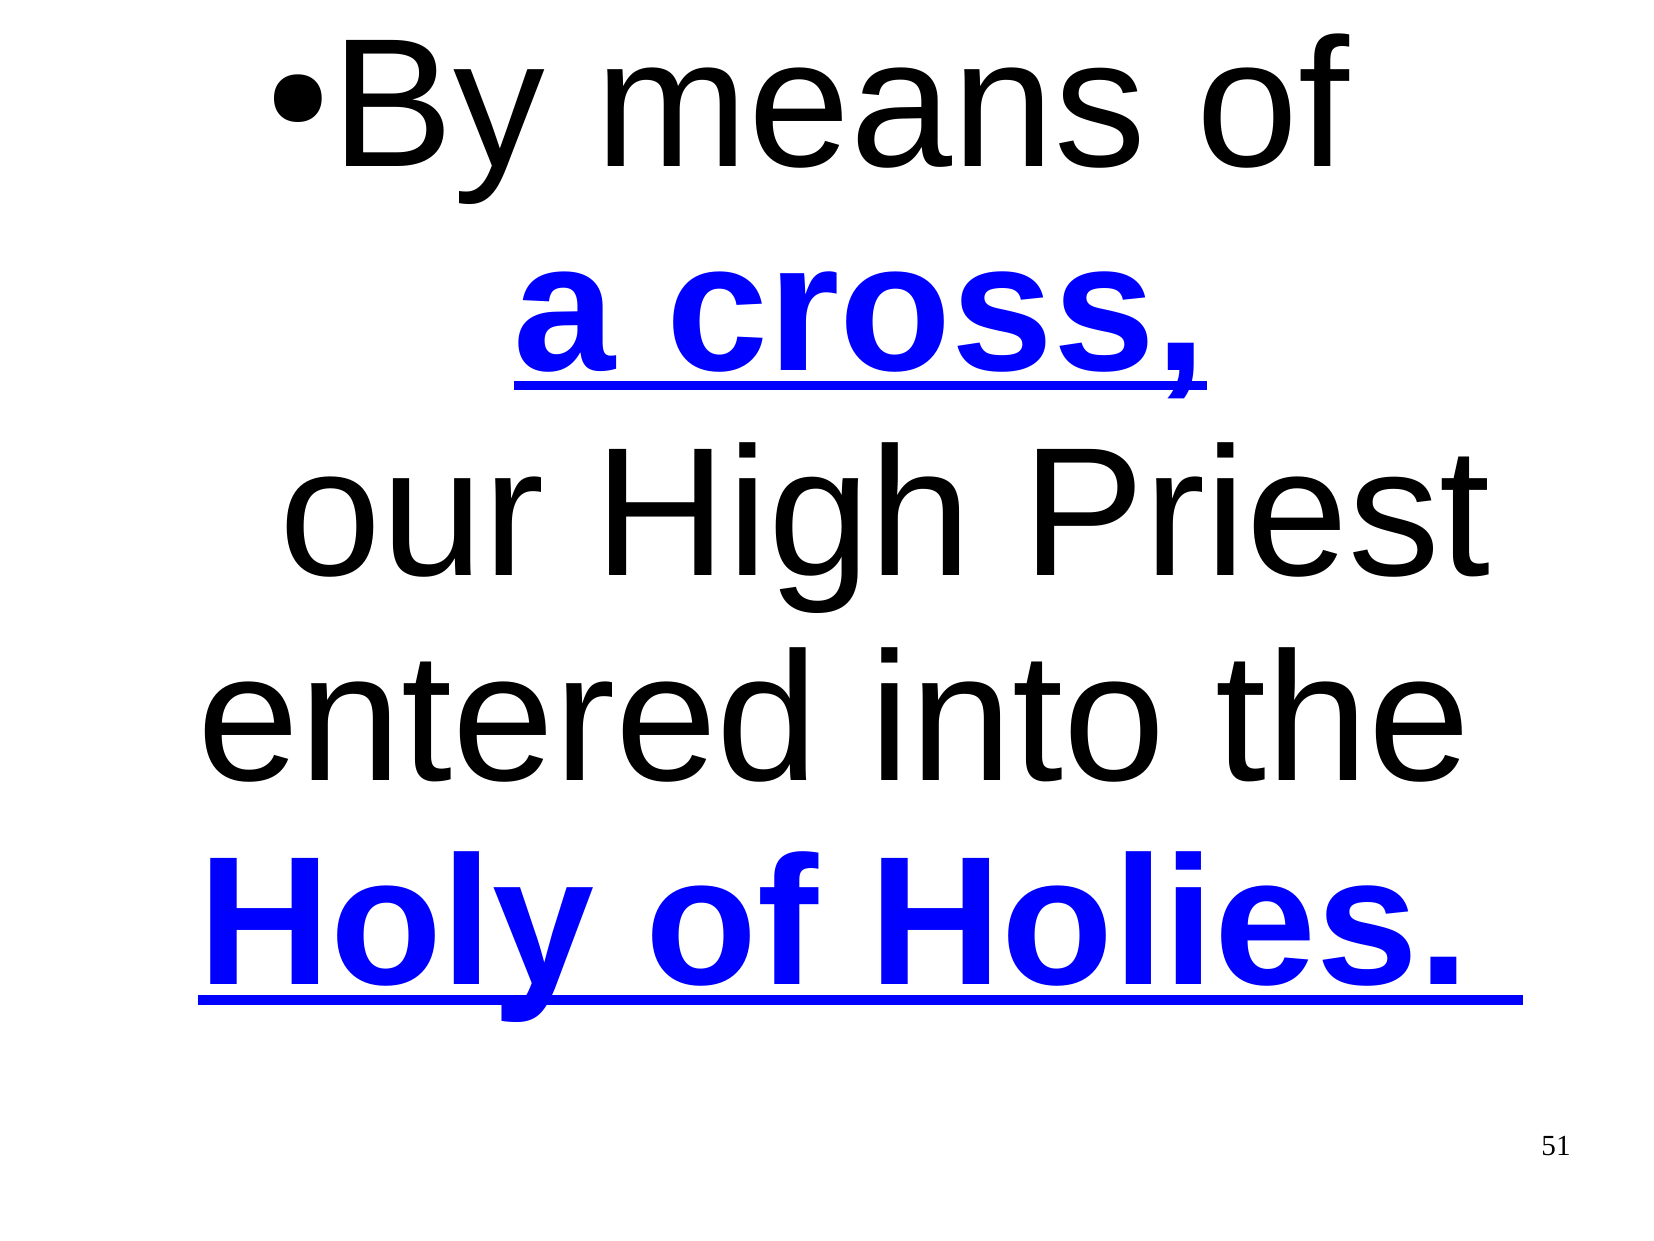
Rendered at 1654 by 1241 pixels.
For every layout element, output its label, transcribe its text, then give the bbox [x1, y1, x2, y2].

list By means of a cross, our High Priest entered into the Holy of Holies. [0, 0, 1651, 1238]
